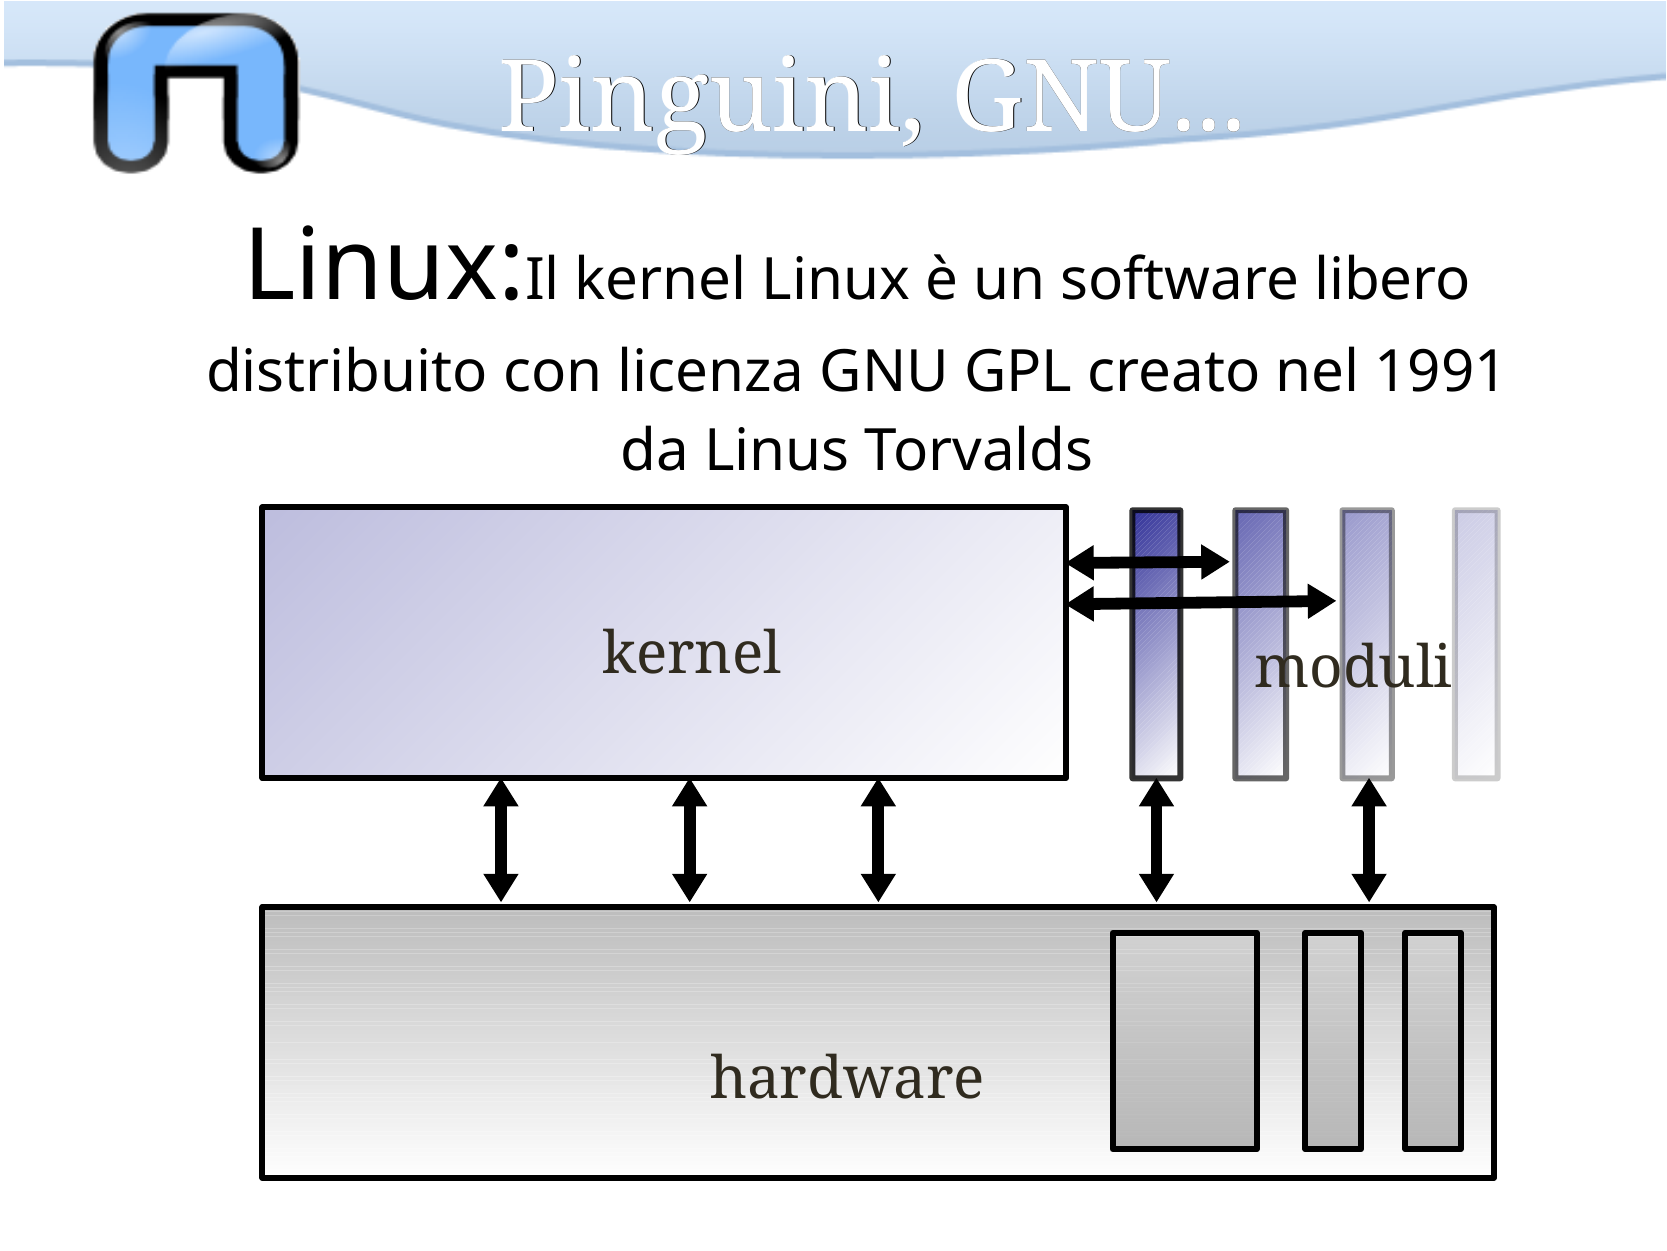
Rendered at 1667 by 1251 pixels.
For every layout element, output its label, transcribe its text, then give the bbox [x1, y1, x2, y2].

picture [0, 0, 1667, 1251]
text_box [1235, 608, 1287, 779]
text_box [1132, 569, 1181, 597]
text_box [1132, 510, 1181, 556]
text_box [1132, 609, 1181, 779]
text_box hardware [695, 1029, 976, 1119]
text_box [262, 907, 1495, 1178]
text_box moduli [1239, 617, 1458, 708]
text_box Pinguini, GNU... [483, 16, 1279, 166]
text_box kernel [587, 604, 780, 694]
title Linux:Il kernel Linux è un software libero distribuito con licenza GNU GPL creato nel 1991 da Linus Torvalds [186, 214, 1529, 466]
text_box [1342, 510, 1392, 617]
text_box [1235, 510, 1287, 596]
text_box [1342, 708, 1392, 779]
text_box [1454, 510, 1498, 779]
text_box [262, 507, 1067, 778]
